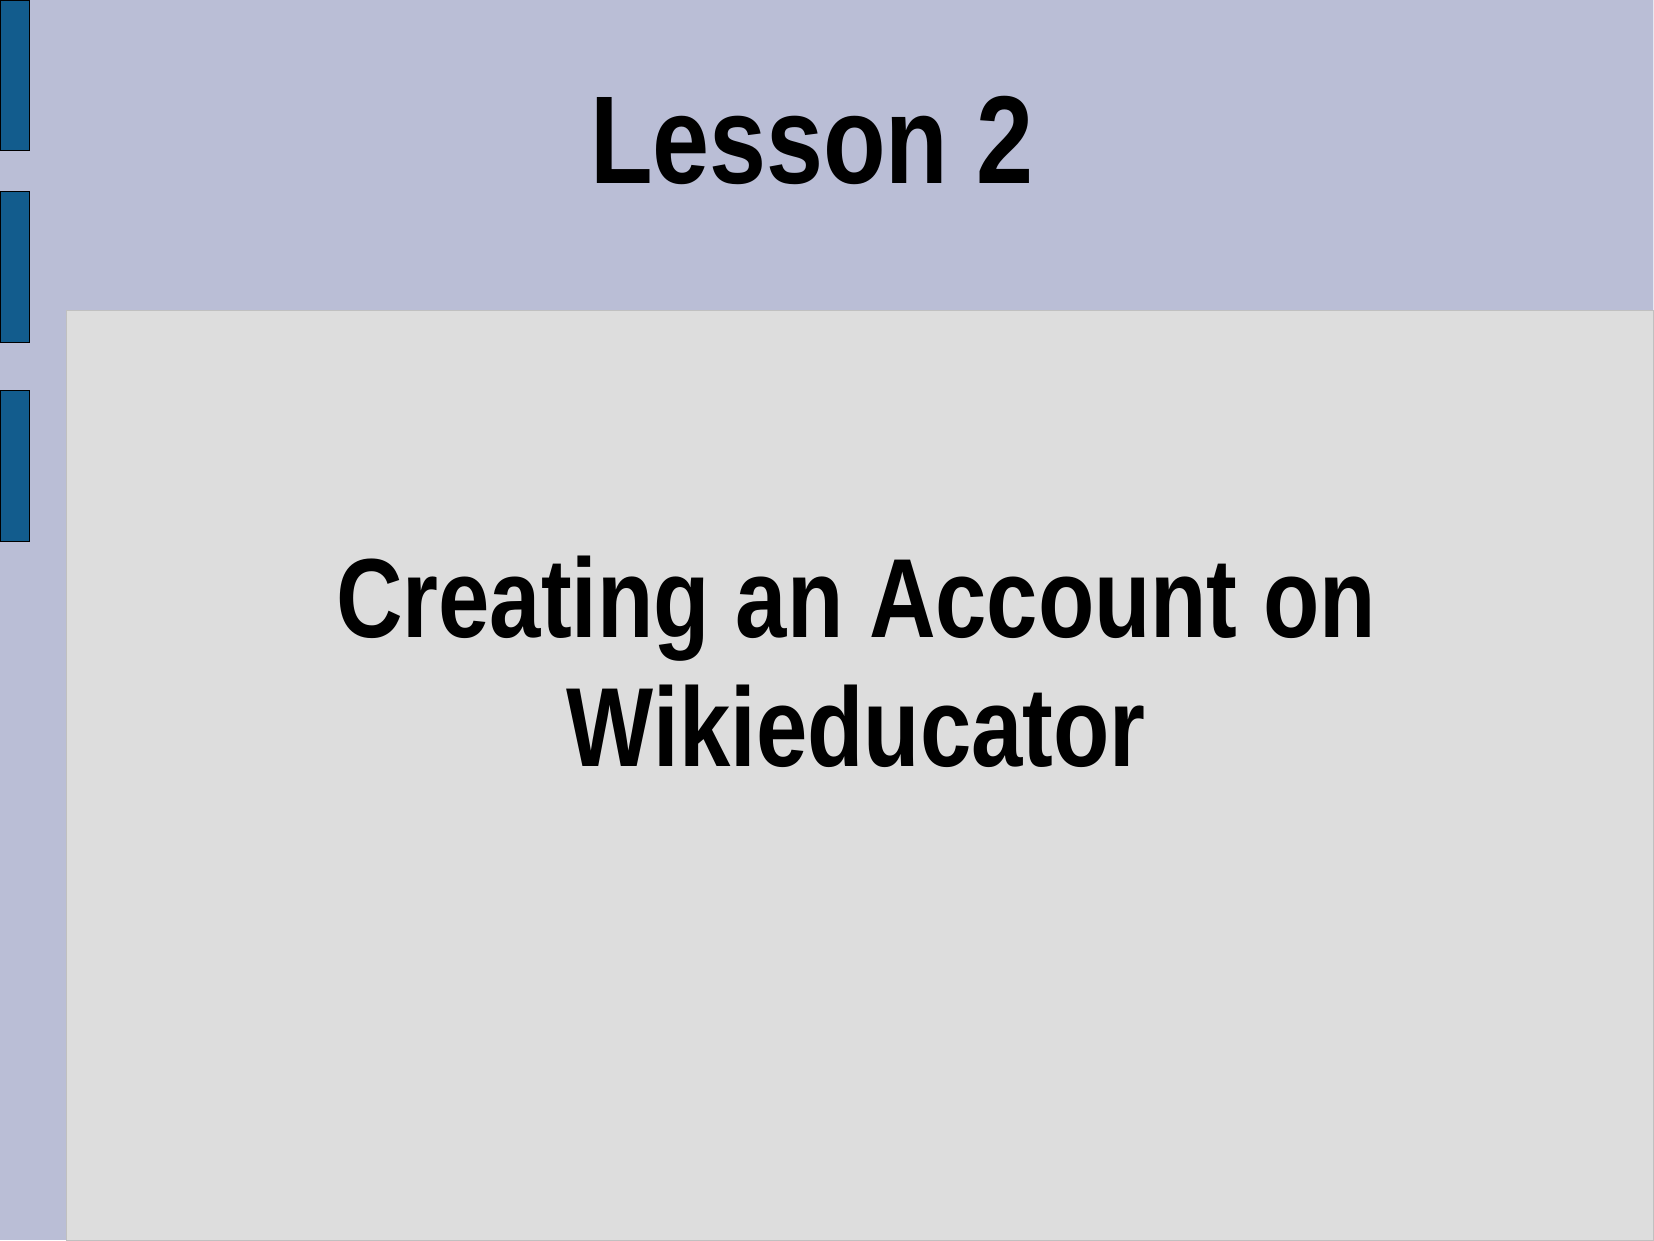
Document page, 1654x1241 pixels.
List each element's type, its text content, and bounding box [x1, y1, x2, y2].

text_box Creating an Account on Wikieducator [88, 524, 1625, 798]
text_box Lesson 2 [383, 59, 1241, 217]
